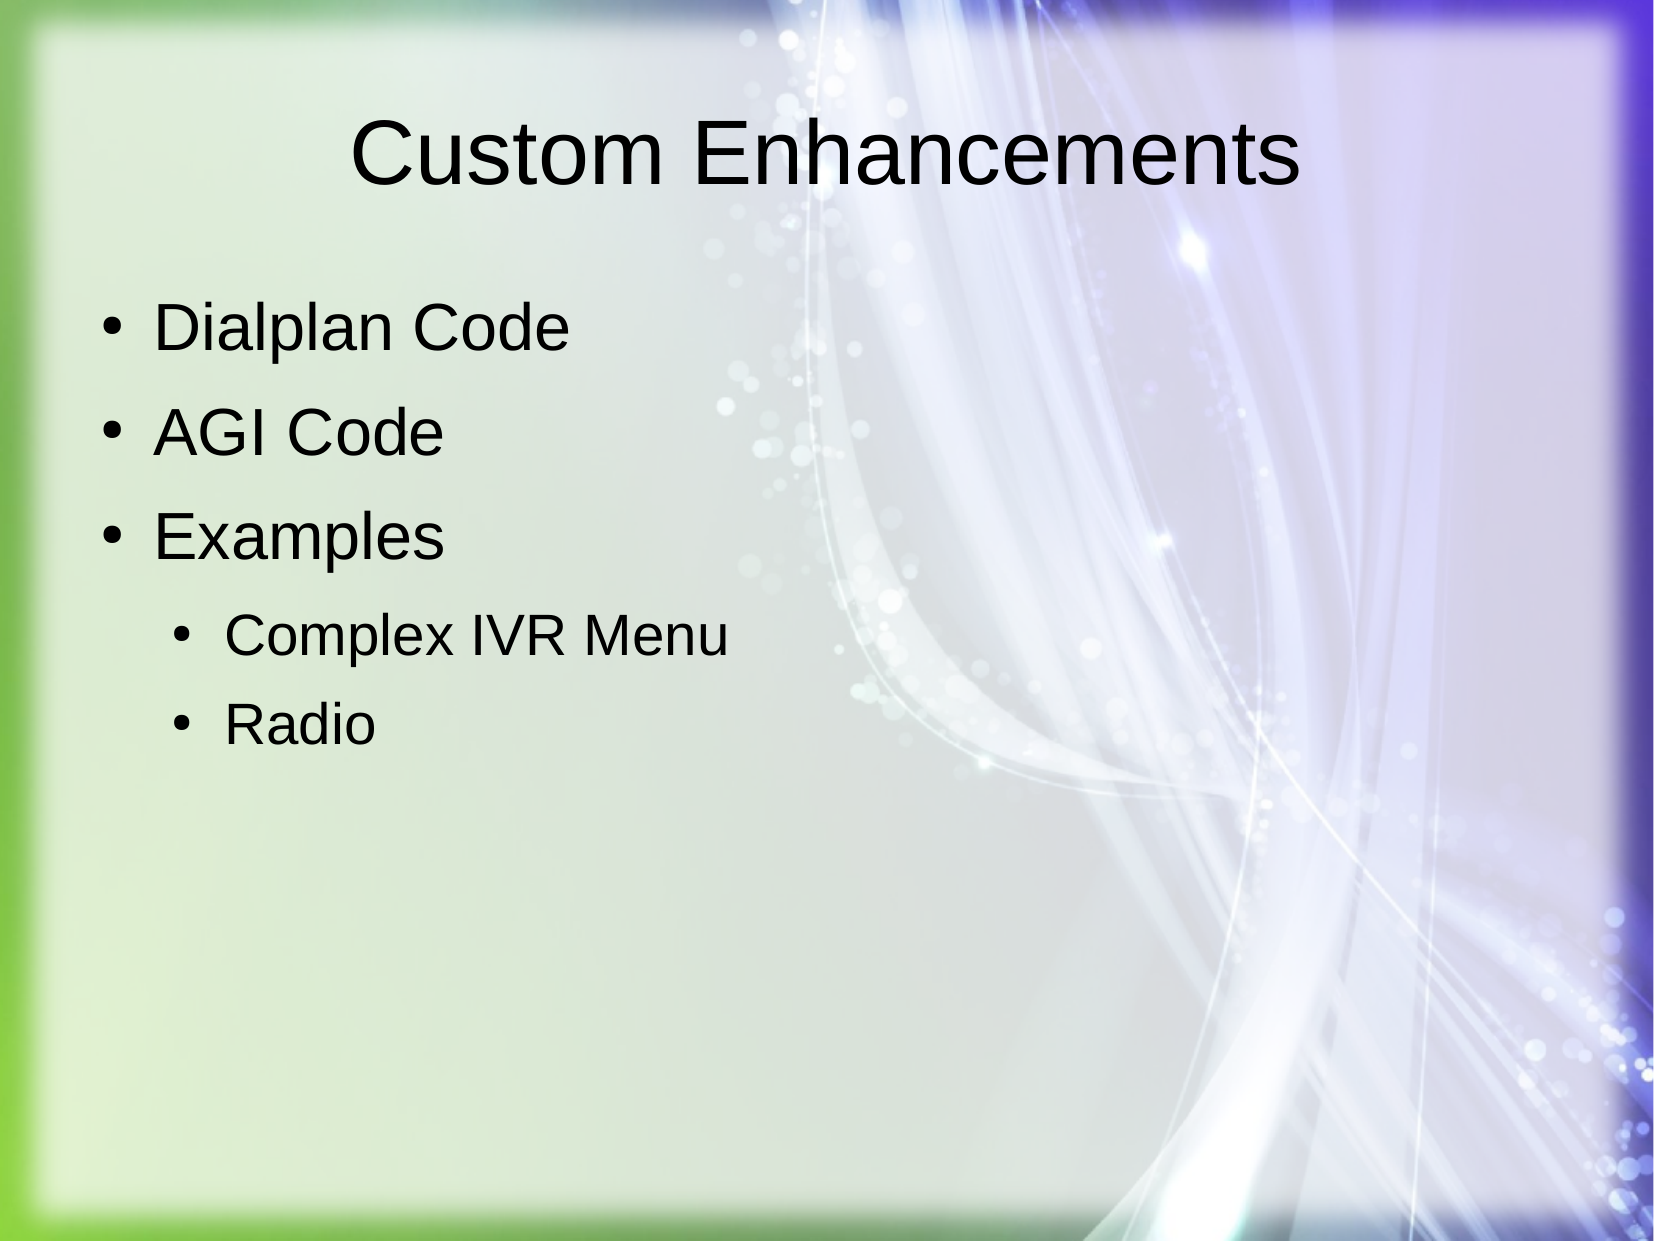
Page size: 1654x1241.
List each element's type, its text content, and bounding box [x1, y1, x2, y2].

picture [0, 0, 1654, 1241]
title Custom Enhancements [82, 49, 1571, 257]
list Dialplan Code AGI Code Examples Complex IVR Menu Radio [82, 290, 1571, 1109]
